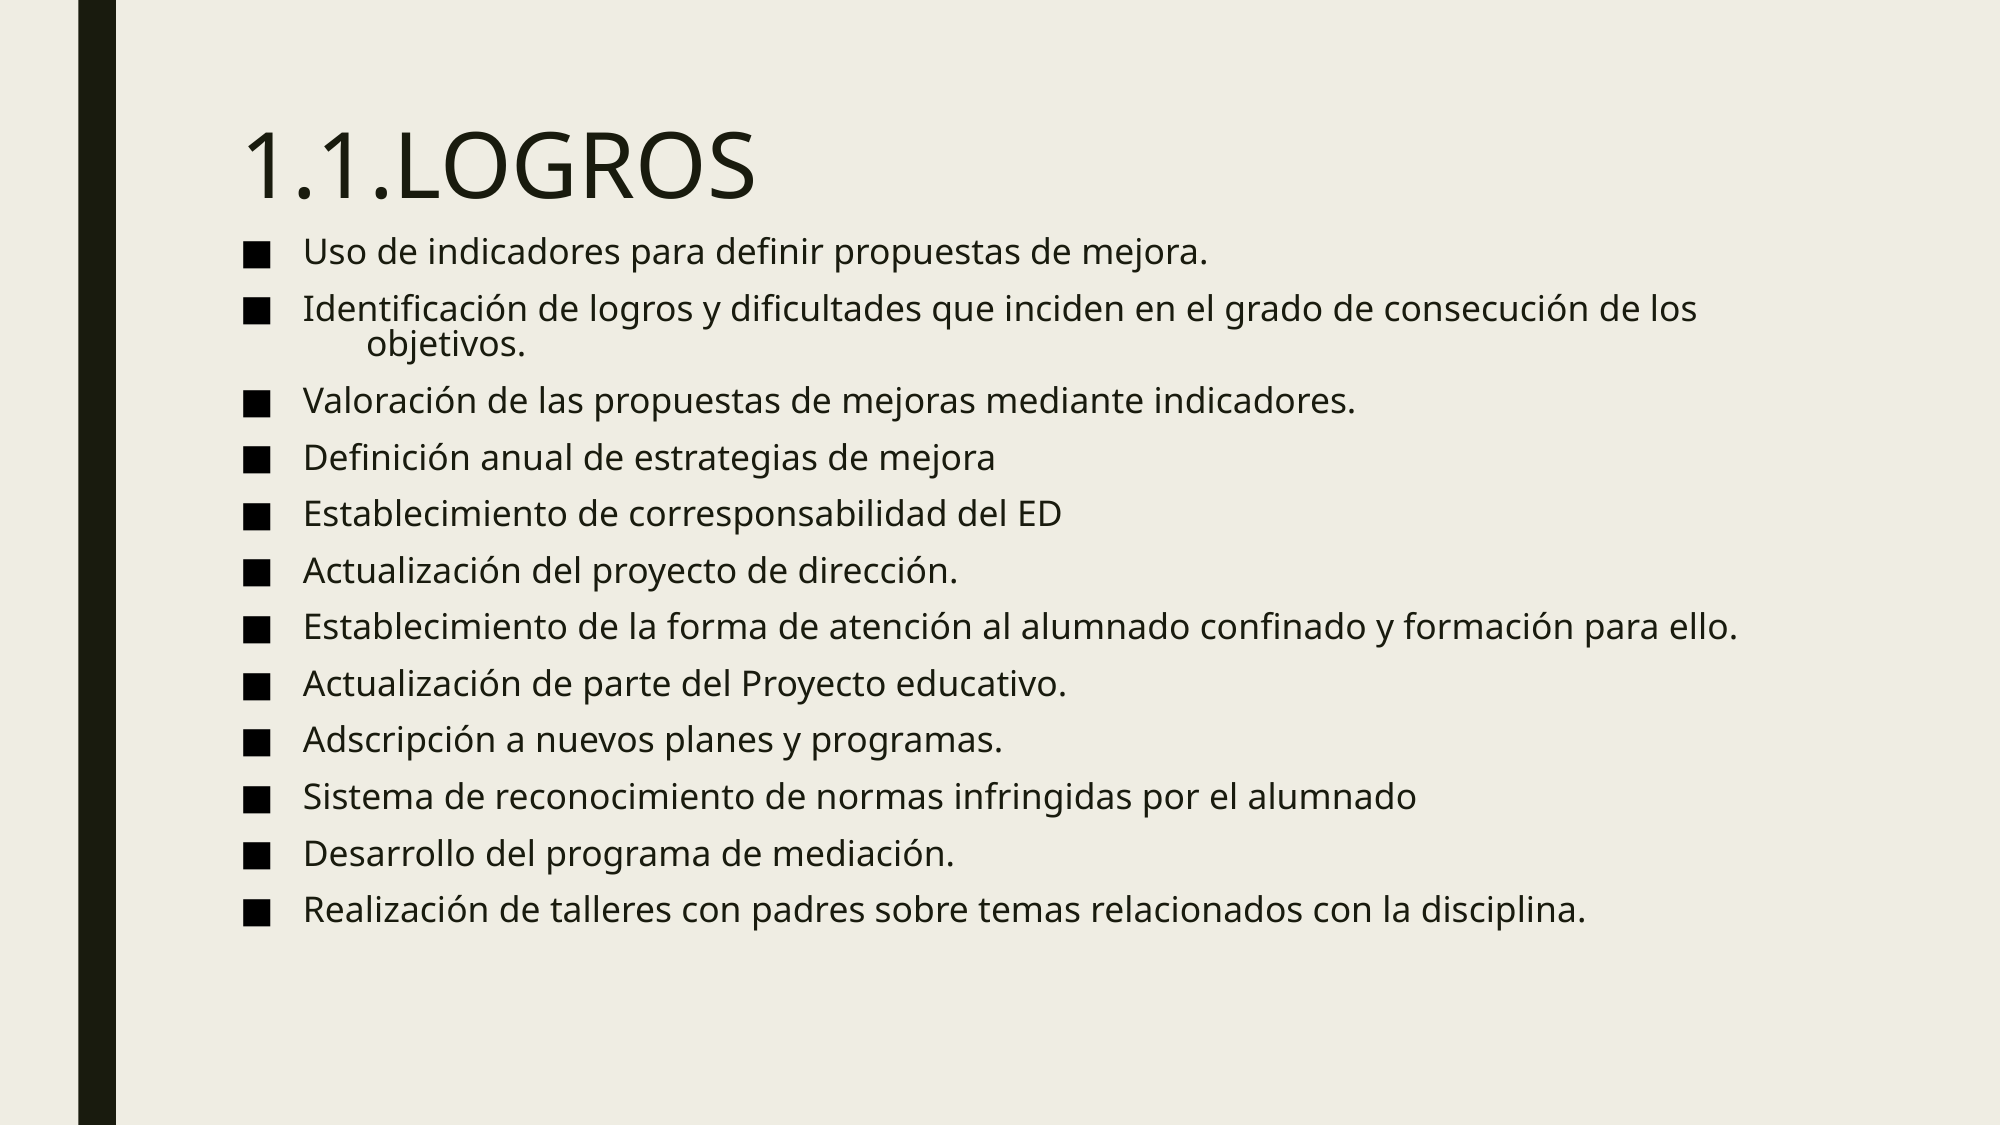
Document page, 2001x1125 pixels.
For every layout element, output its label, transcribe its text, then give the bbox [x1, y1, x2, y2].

title 1.1.LOGROS [225, 112, 1801, 228]
list Uso de indicadores para definir propuestas de mejora. Identificación de logros y dificultades que inciden en el grado de consecución de los objetivos. Valoración de las propuestas de mejoras mediante indicadores. Definición anual de estrategias de mejora Establecimiento de corresponsabilidad del ED Actualización del proyecto de dirección. Establecimiento de la forma de atención al alumnado confinado y formación para ello. Actualización de parte del Proyecto educativo. Adscripción a nuevos planes y programas. Sistema de reconocimiento de normas infringidas por el alumnado Desarrollo del programa de mediación. Realización de talleres con padres sobre temas relacionados con la disciplina. [225, 228, 1801, 963]
